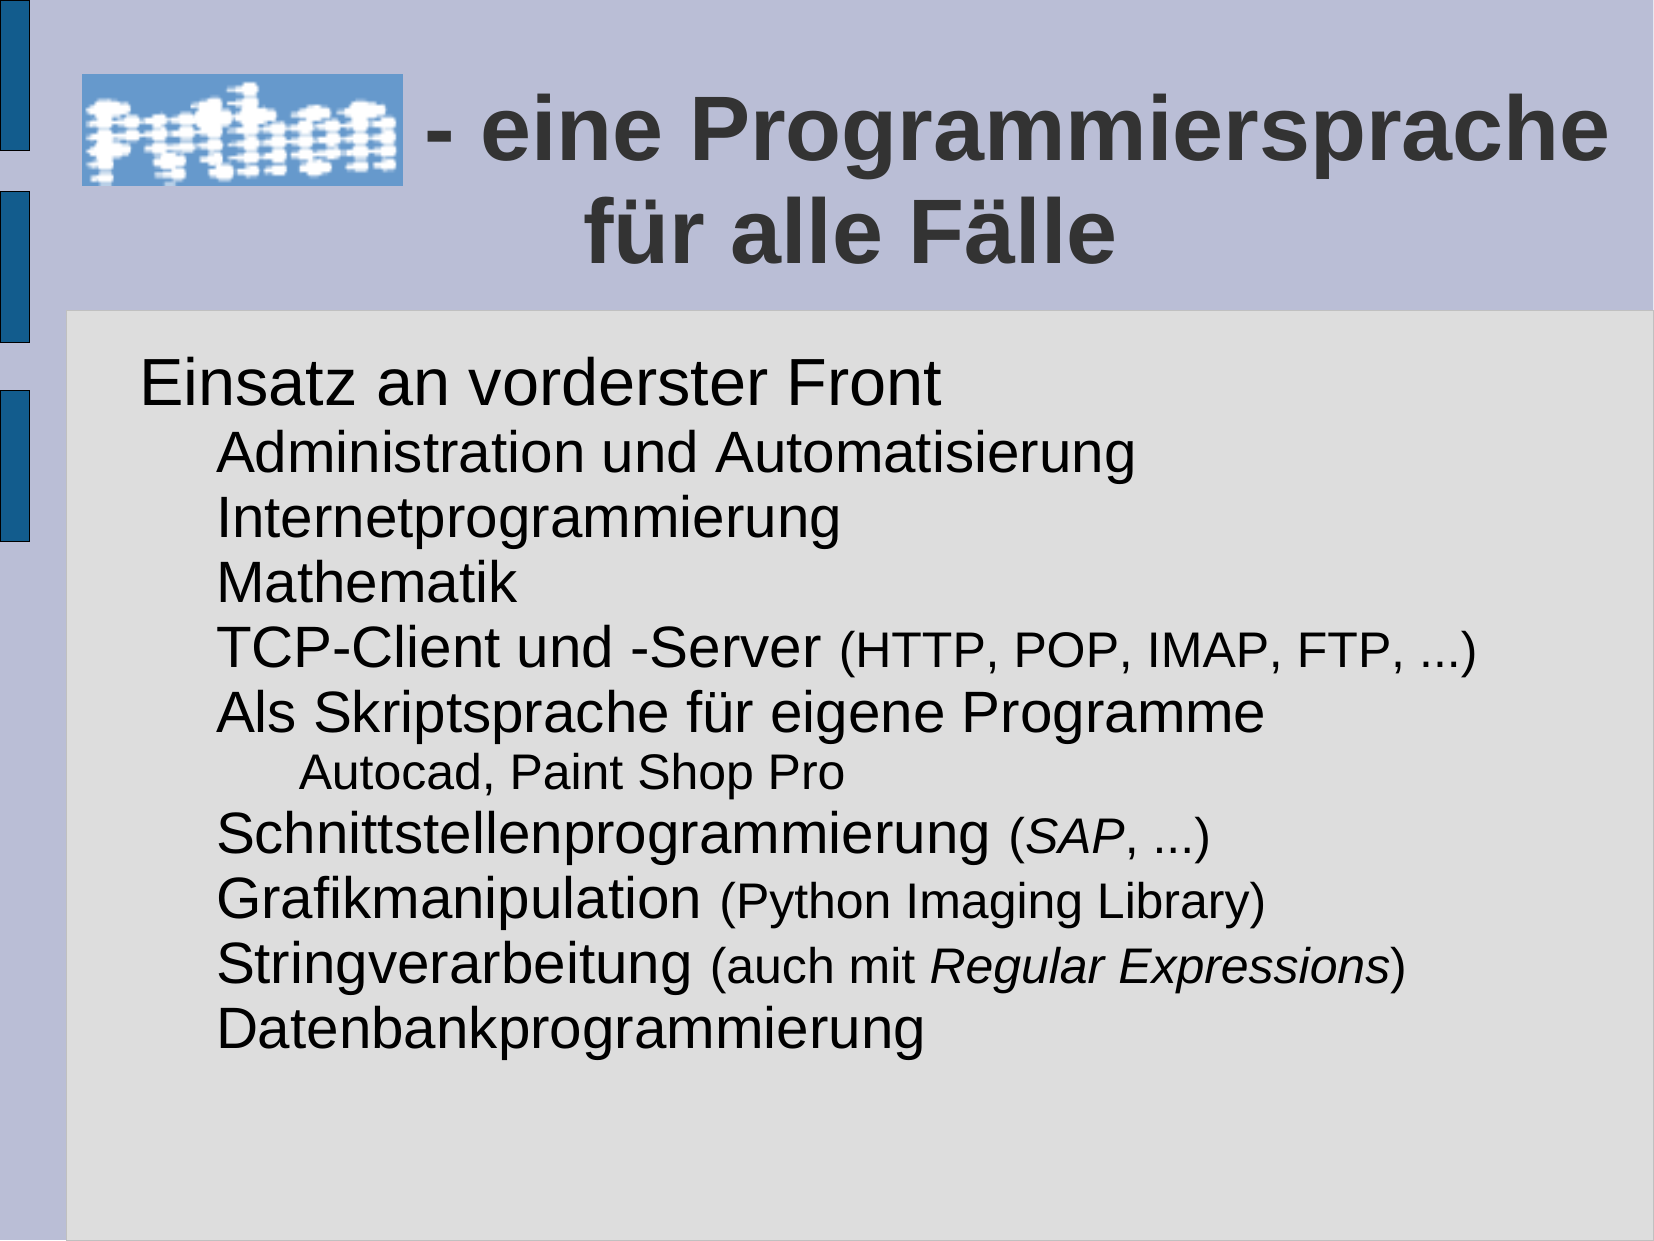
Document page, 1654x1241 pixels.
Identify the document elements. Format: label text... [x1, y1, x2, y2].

picture [82, 74, 403, 187]
list Einsatz an vorderster Front Administration und Automatisierung Internetprogrammierung Mathematik TCP-Client und -Server (HTTP, POP, IMAP, FTP, ...) Als Skriptsprache für eigene Programme Autocad, Paint Shop Pro Schnittstellenprogrammierung (SAP, ...) Grafikmanipulation (Python Imaging Library) Stringverarbeitung (auch mit Regular Expressions) Datenbankprogrammierung [121, 344, 1534, 1127]
title Python - eine Programmiersprache für alle Fälle [86, 62, 1615, 299]
